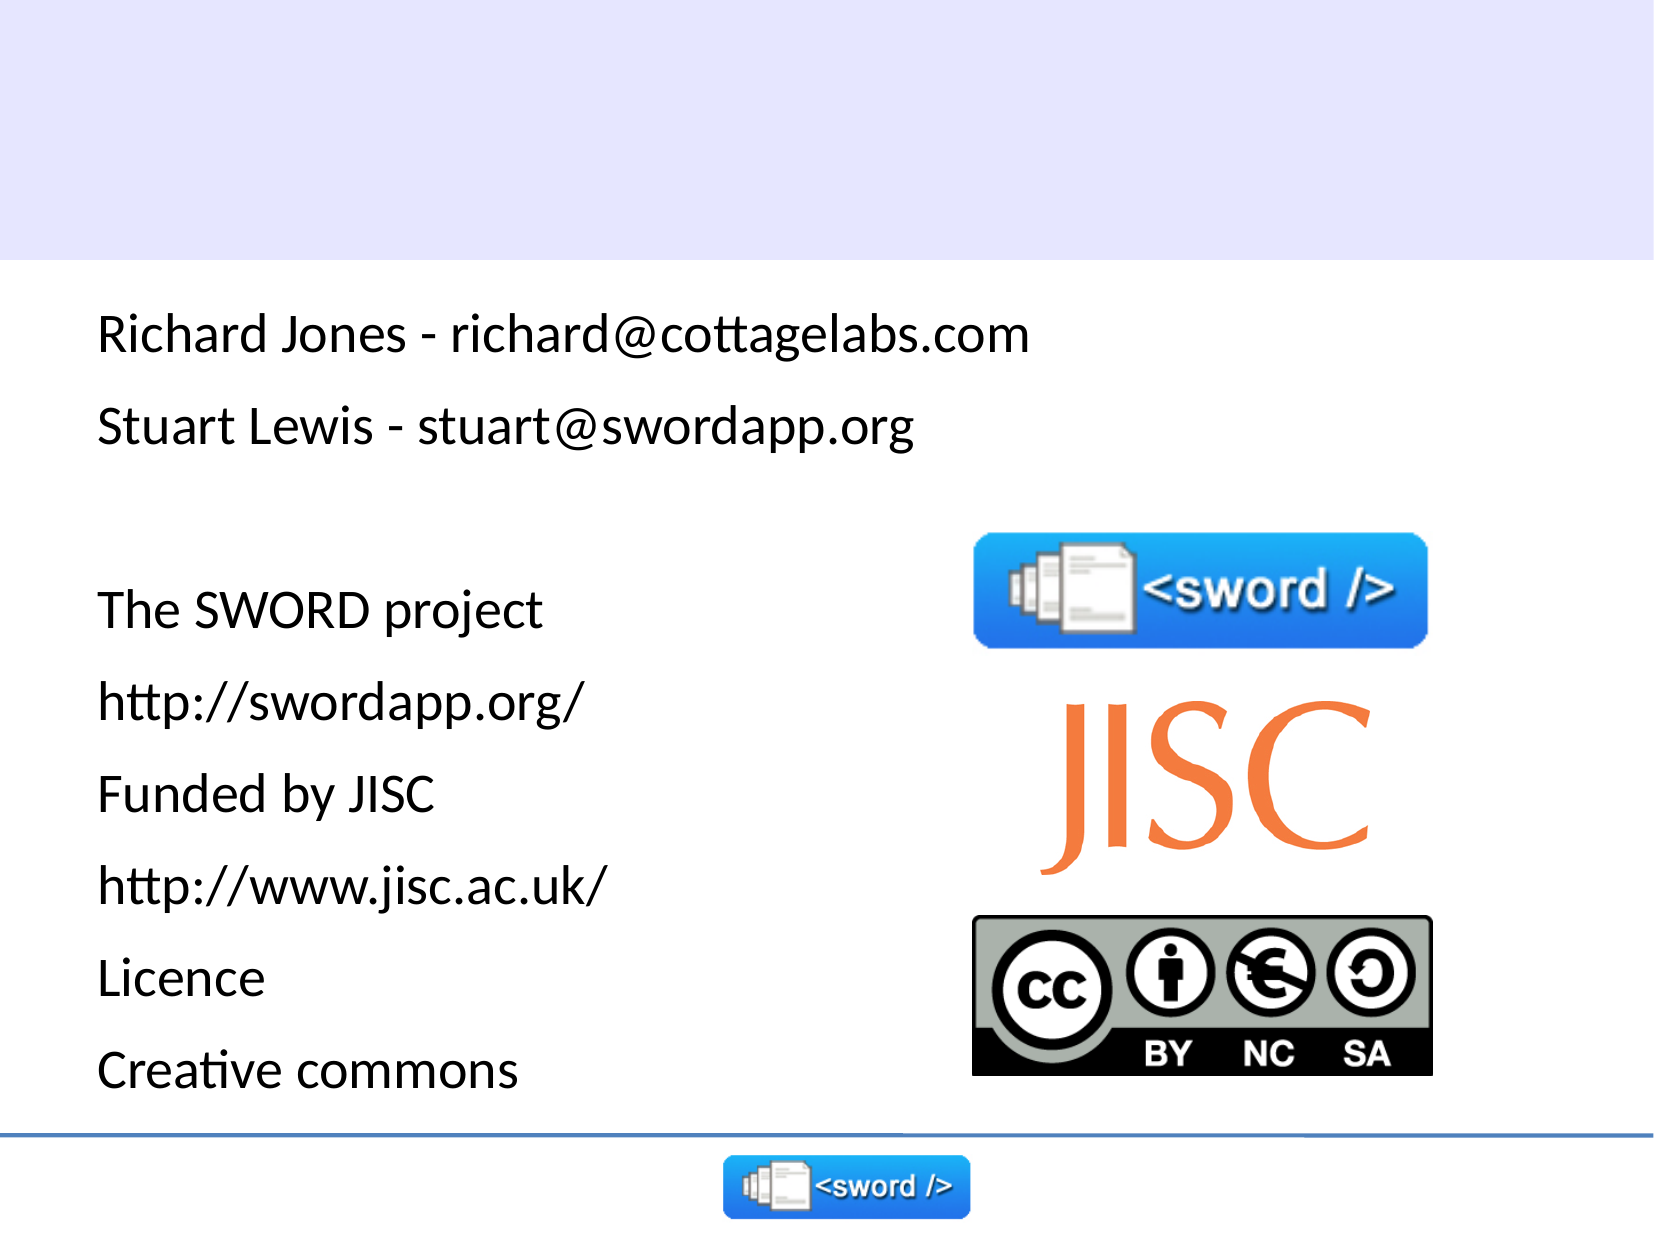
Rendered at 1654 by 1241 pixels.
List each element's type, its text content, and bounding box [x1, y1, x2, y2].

picture [972, 531, 1433, 656]
picture [722, 1154, 973, 1223]
list Richard Jones - richard@cottagelabs.com Stuart Lewis - stuart@swordapp.org The SWORD project http://swordapp.org/ Funded by JISC http://www.jisc.ac.uk/ Licence Creative commons [82, 289, 1571, 1108]
picture [972, 915, 1433, 1077]
picture [1040, 701, 1370, 875]
